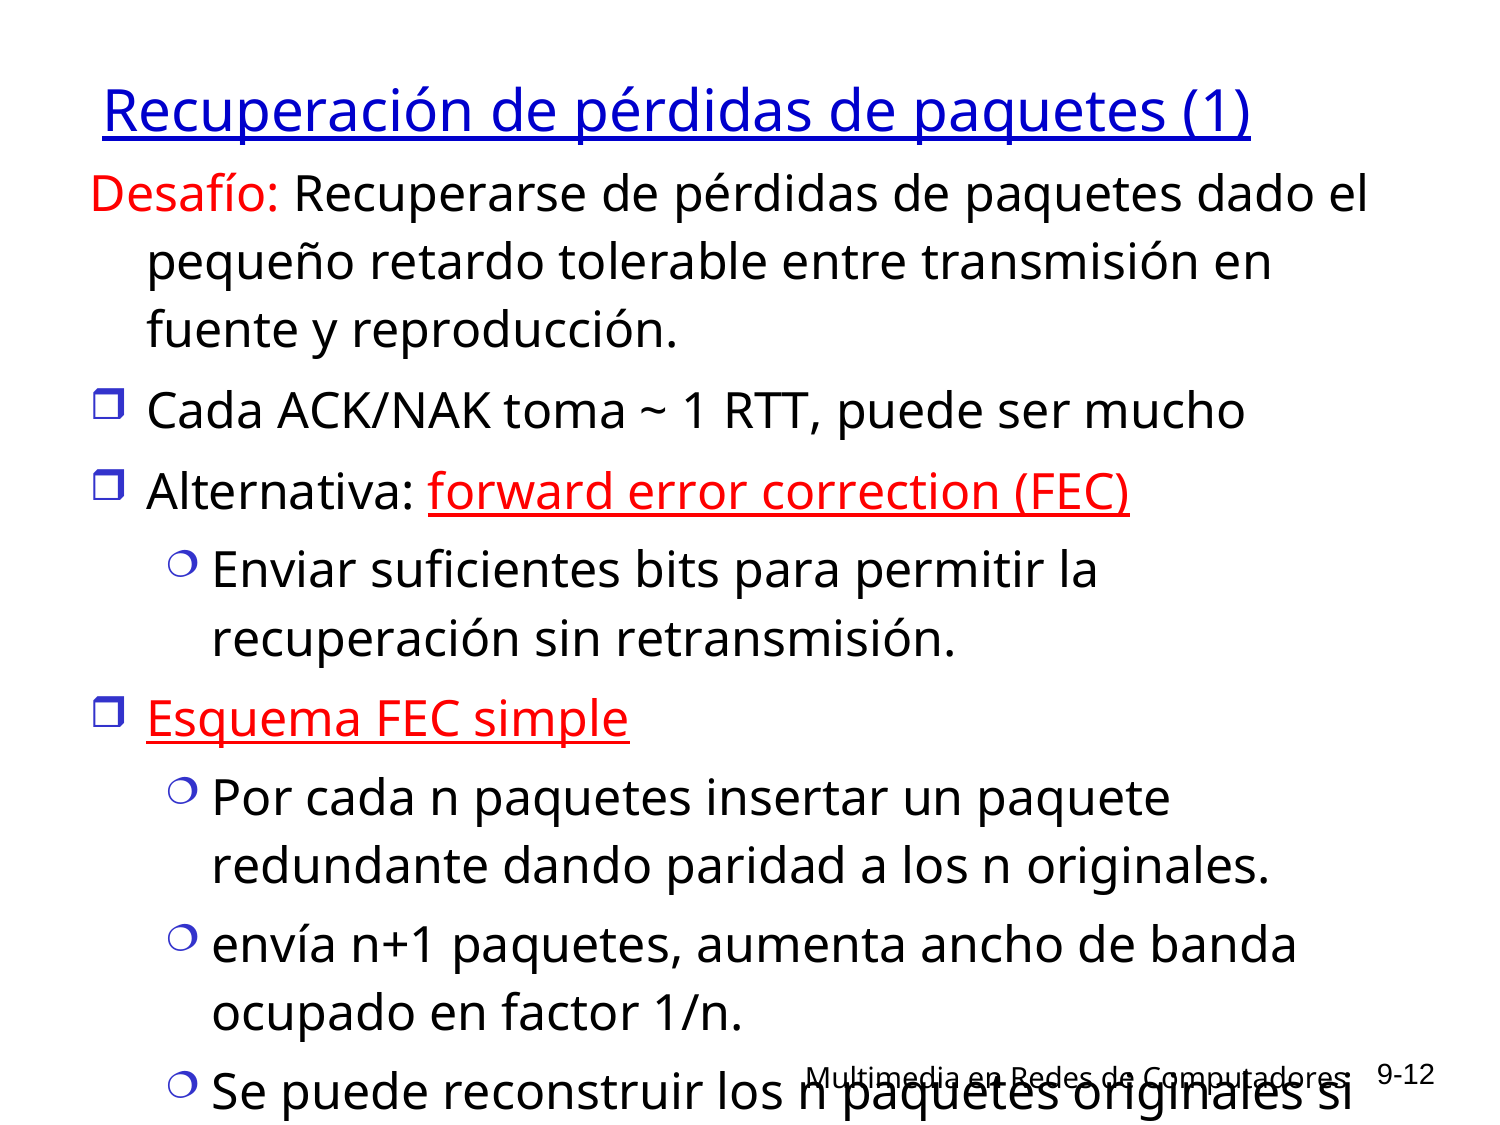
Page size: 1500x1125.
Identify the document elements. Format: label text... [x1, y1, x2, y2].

title Recuperación de pérdidas de paquetes (1) [87, 37, 1363, 149]
list Desafío: Recuperarse de pérdidas de paquetes dado el pequeño retardo tolerable entre transmisión en fuente y reproducción. Cada ACK/NAK toma ~ 1 RTT, puede ser mucho Alternativa: forward error correction (FEC) Enviar suficientes bits para permitir la recuperación sin retransmisión. Esquema FEC simple Por cada n paquetes insertar un paquete redundante dando paridad a los n originales. envía n+1 paquetes, aumenta ancho de banda ocupado en factor 1/n. Se puede reconstruir los n paquetes originales si hay a lo más un paquete perdido de los n+1 [75, 149, 1413, 1066]
